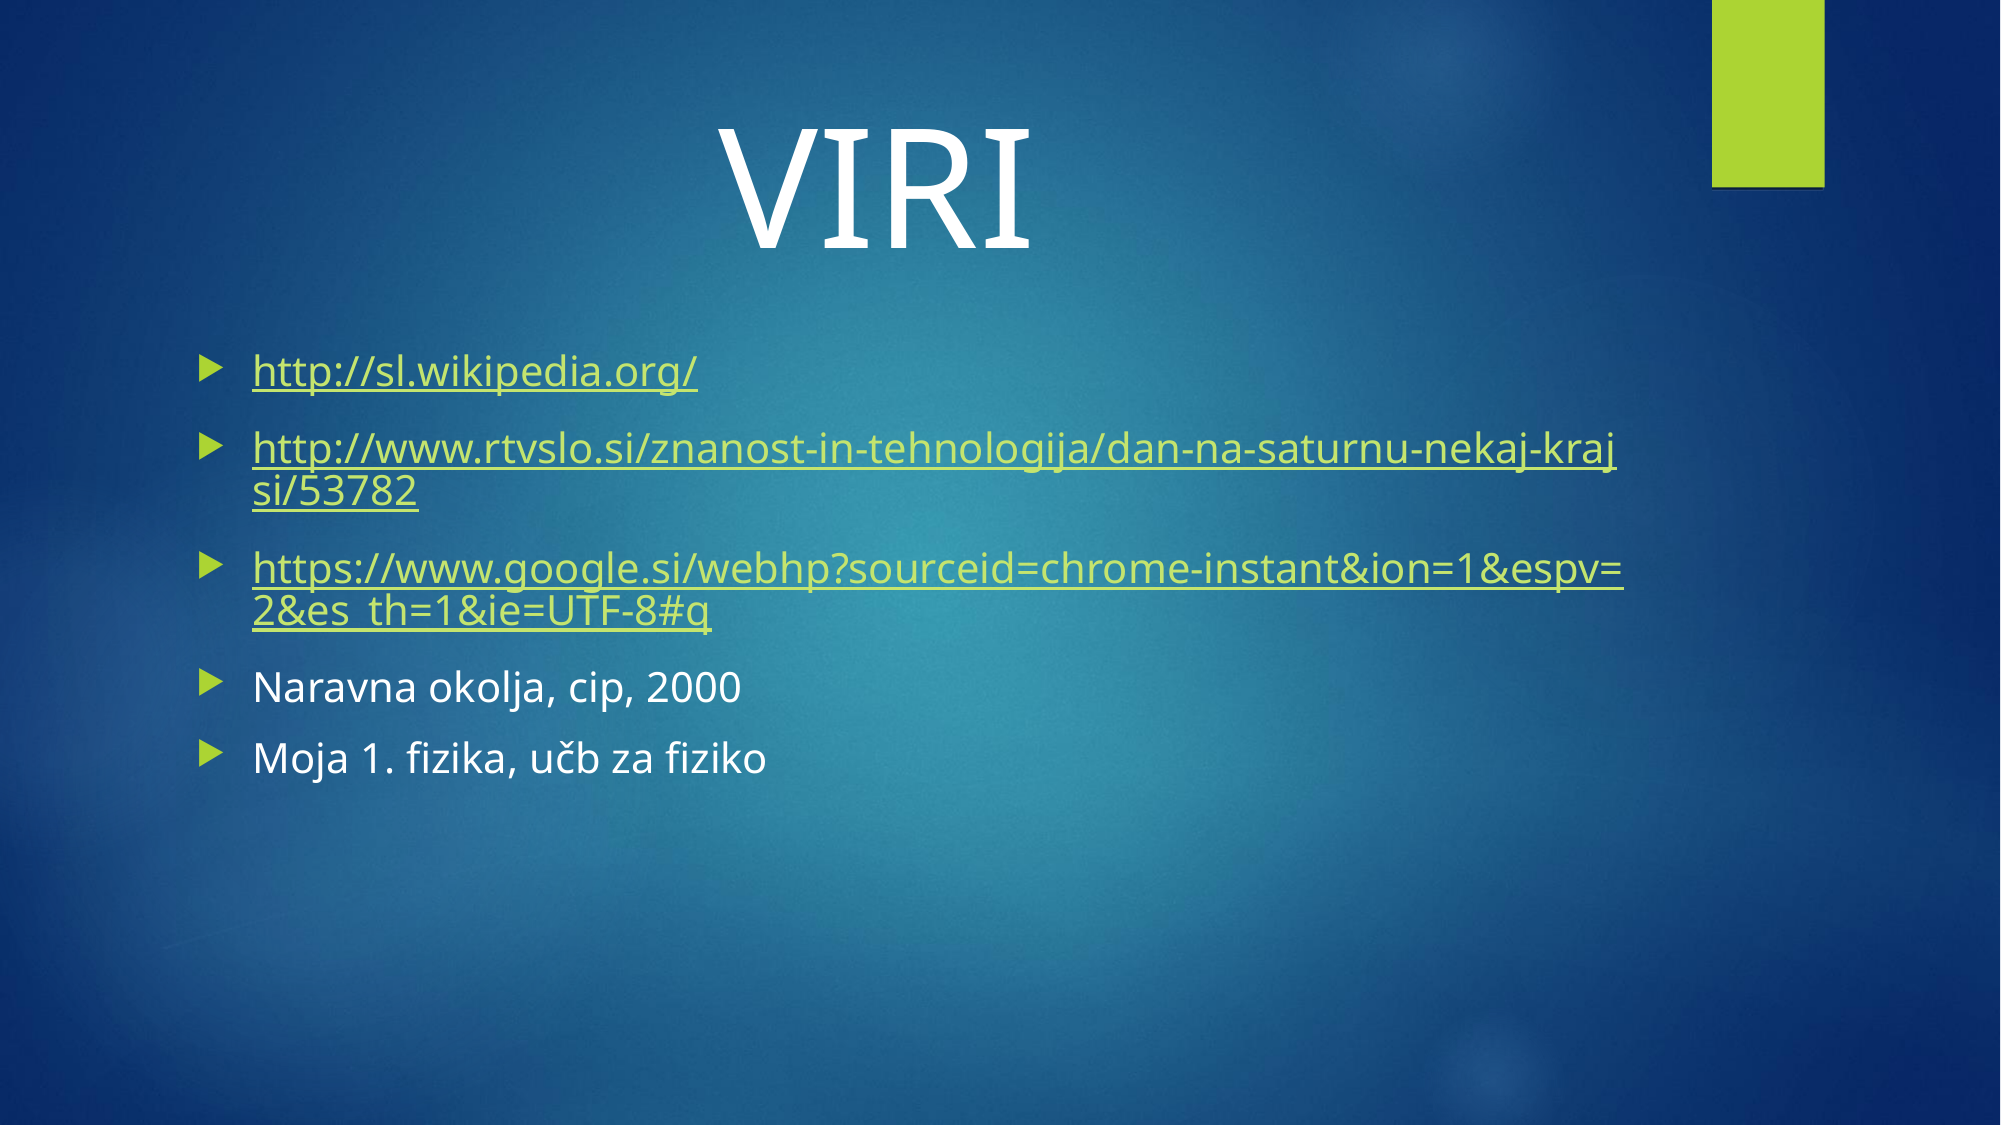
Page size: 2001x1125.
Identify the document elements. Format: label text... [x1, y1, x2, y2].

list http://sl.wikipedia.org/ http://www.rtvslo.si/znanost-in-tehnologija/dan-na-saturnu-nekaj-krajsi/53782 https://www.google.si/webhp?sourceid=chrome-instant&ion=1&espv=2&es_th=1&ie=UTF-8#q Naravna okolja, cip, 2000 Moja 1. fizika, učb za fiziko [181, 336, 1649, 1025]
picture [0, 0, 2001, 1125]
title VIRI [106, 74, 1649, 304]
